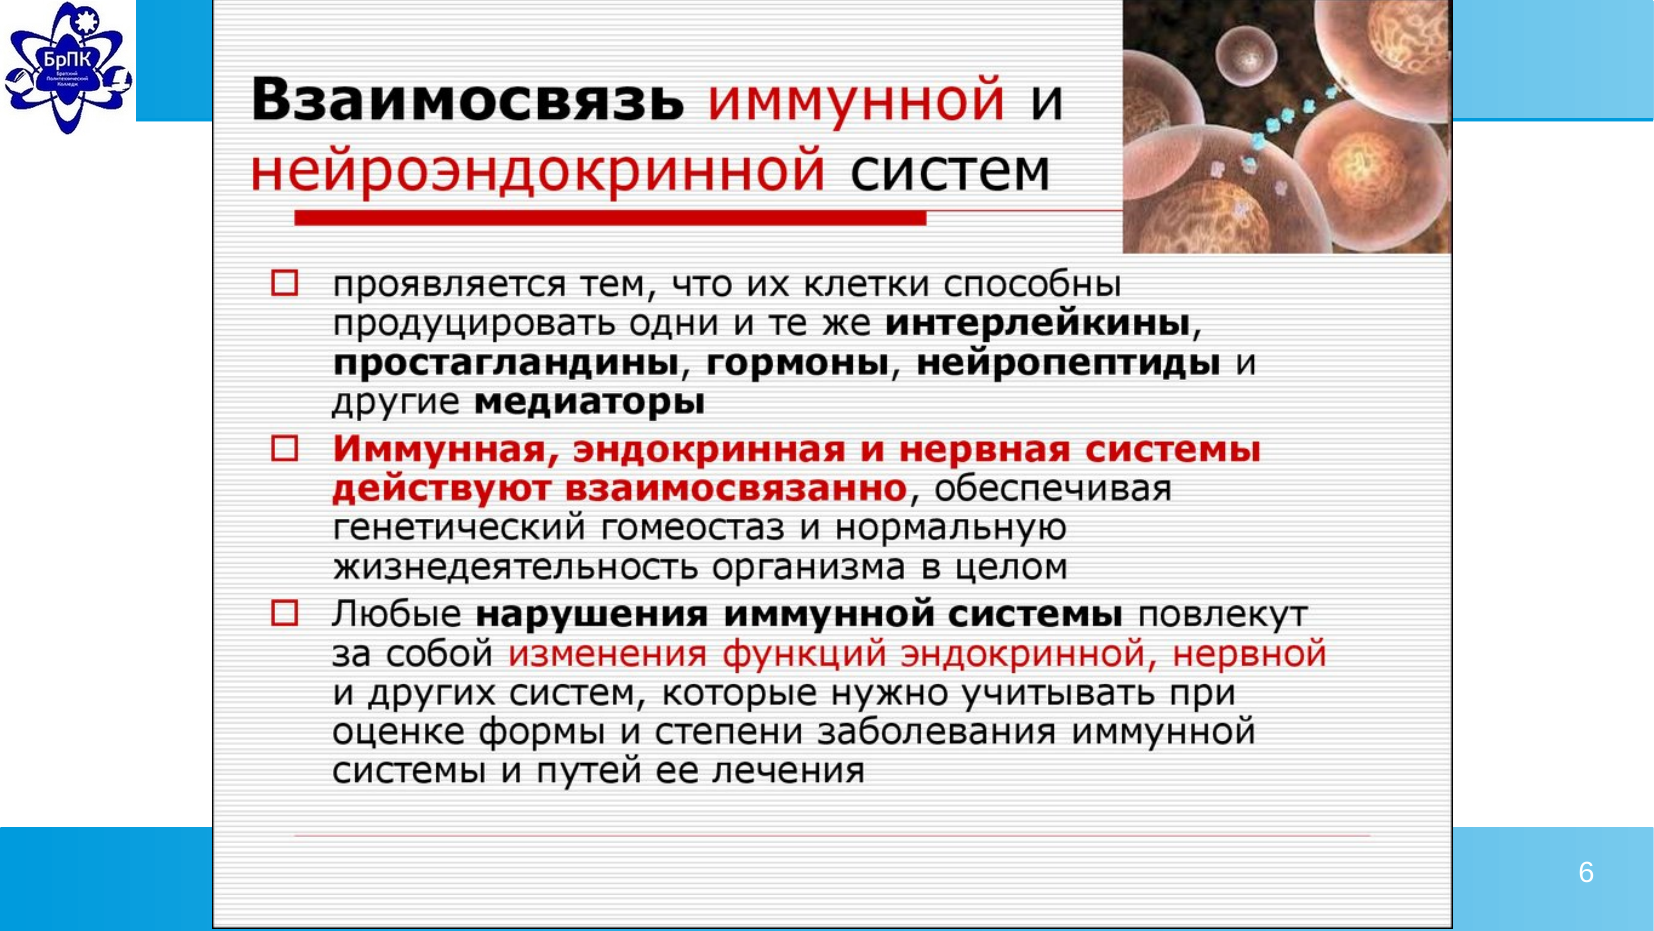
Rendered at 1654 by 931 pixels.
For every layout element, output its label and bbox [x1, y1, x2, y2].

picture [212, 0, 1453, 929]
picture [0, 0, 136, 136]
